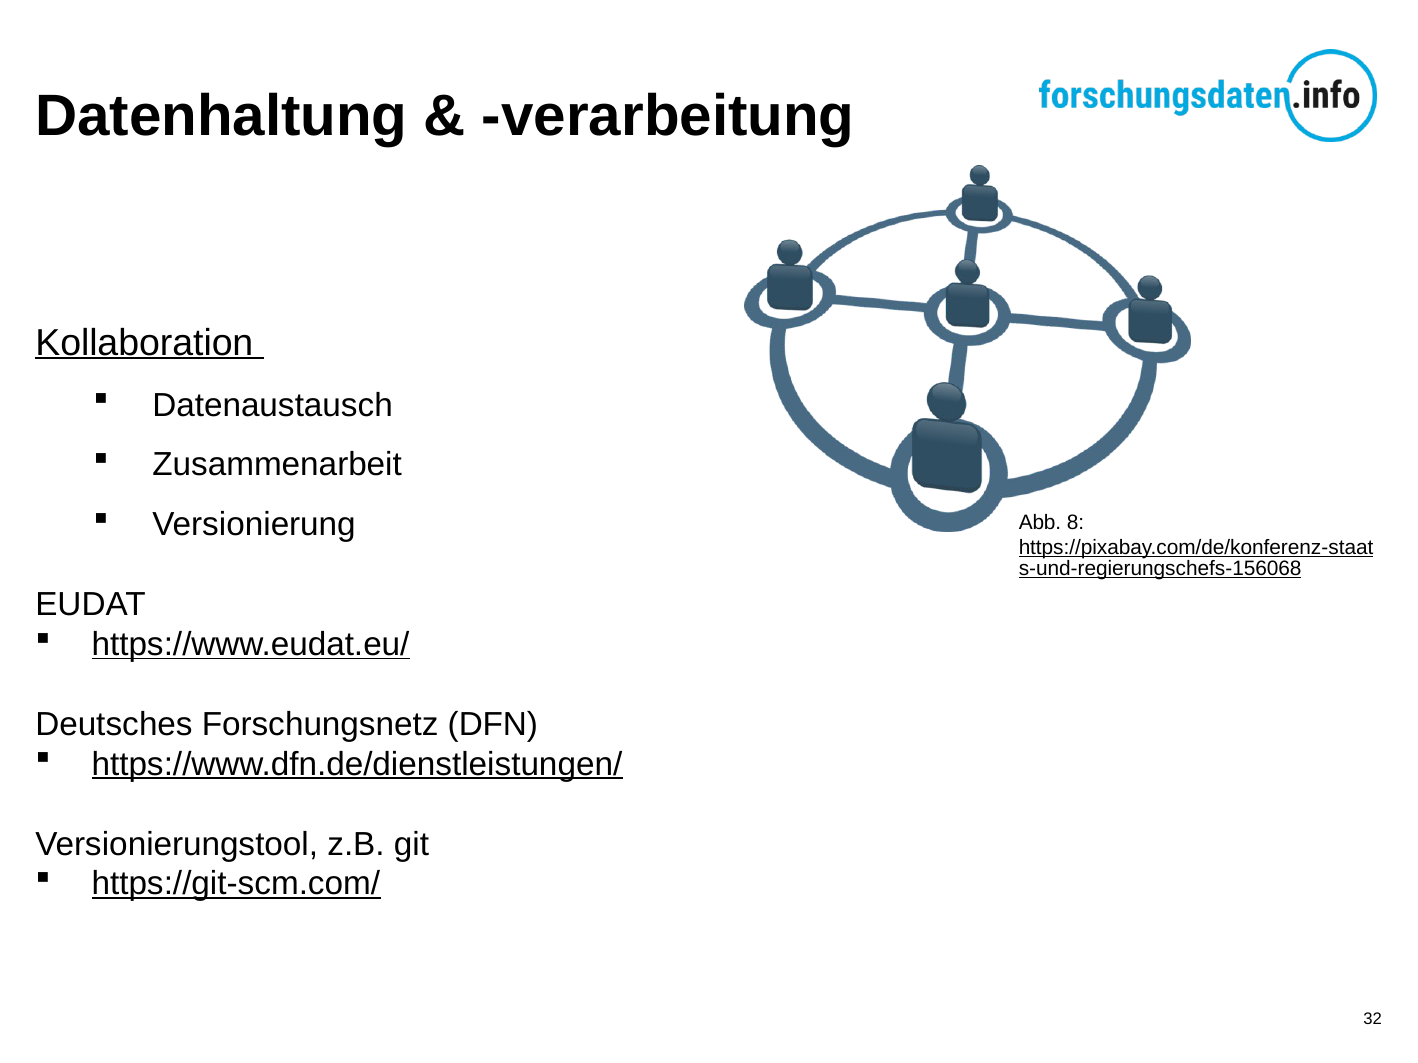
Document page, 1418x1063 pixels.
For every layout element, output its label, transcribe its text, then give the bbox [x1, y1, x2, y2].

text_box Abb. 8: https://pixabay.com/de/konferenz-staats-und-regierungschefs-156068 [1004, 501, 1394, 567]
slide_number <Nummer> [1015, 1003, 1382, 1028]
picture [744, 165, 1191, 532]
picture [1339, 49, 1377, 85]
title Datenhaltung & -verarbeitung [35, 76, 1022, 254]
list Kollaboration Datenaustausch Zusammenarbeit Versionierung EUDAT https://www.eudat.eu/ Deutsches Forschungsnetz (DFN) https://www.dfn.de/dienstleistungen/ Versionierungstool, z.B. git https://git-scm.com/ [35, 295, 1418, 940]
picture [1342, 107, 1377, 142]
picture [1039, 49, 1372, 142]
